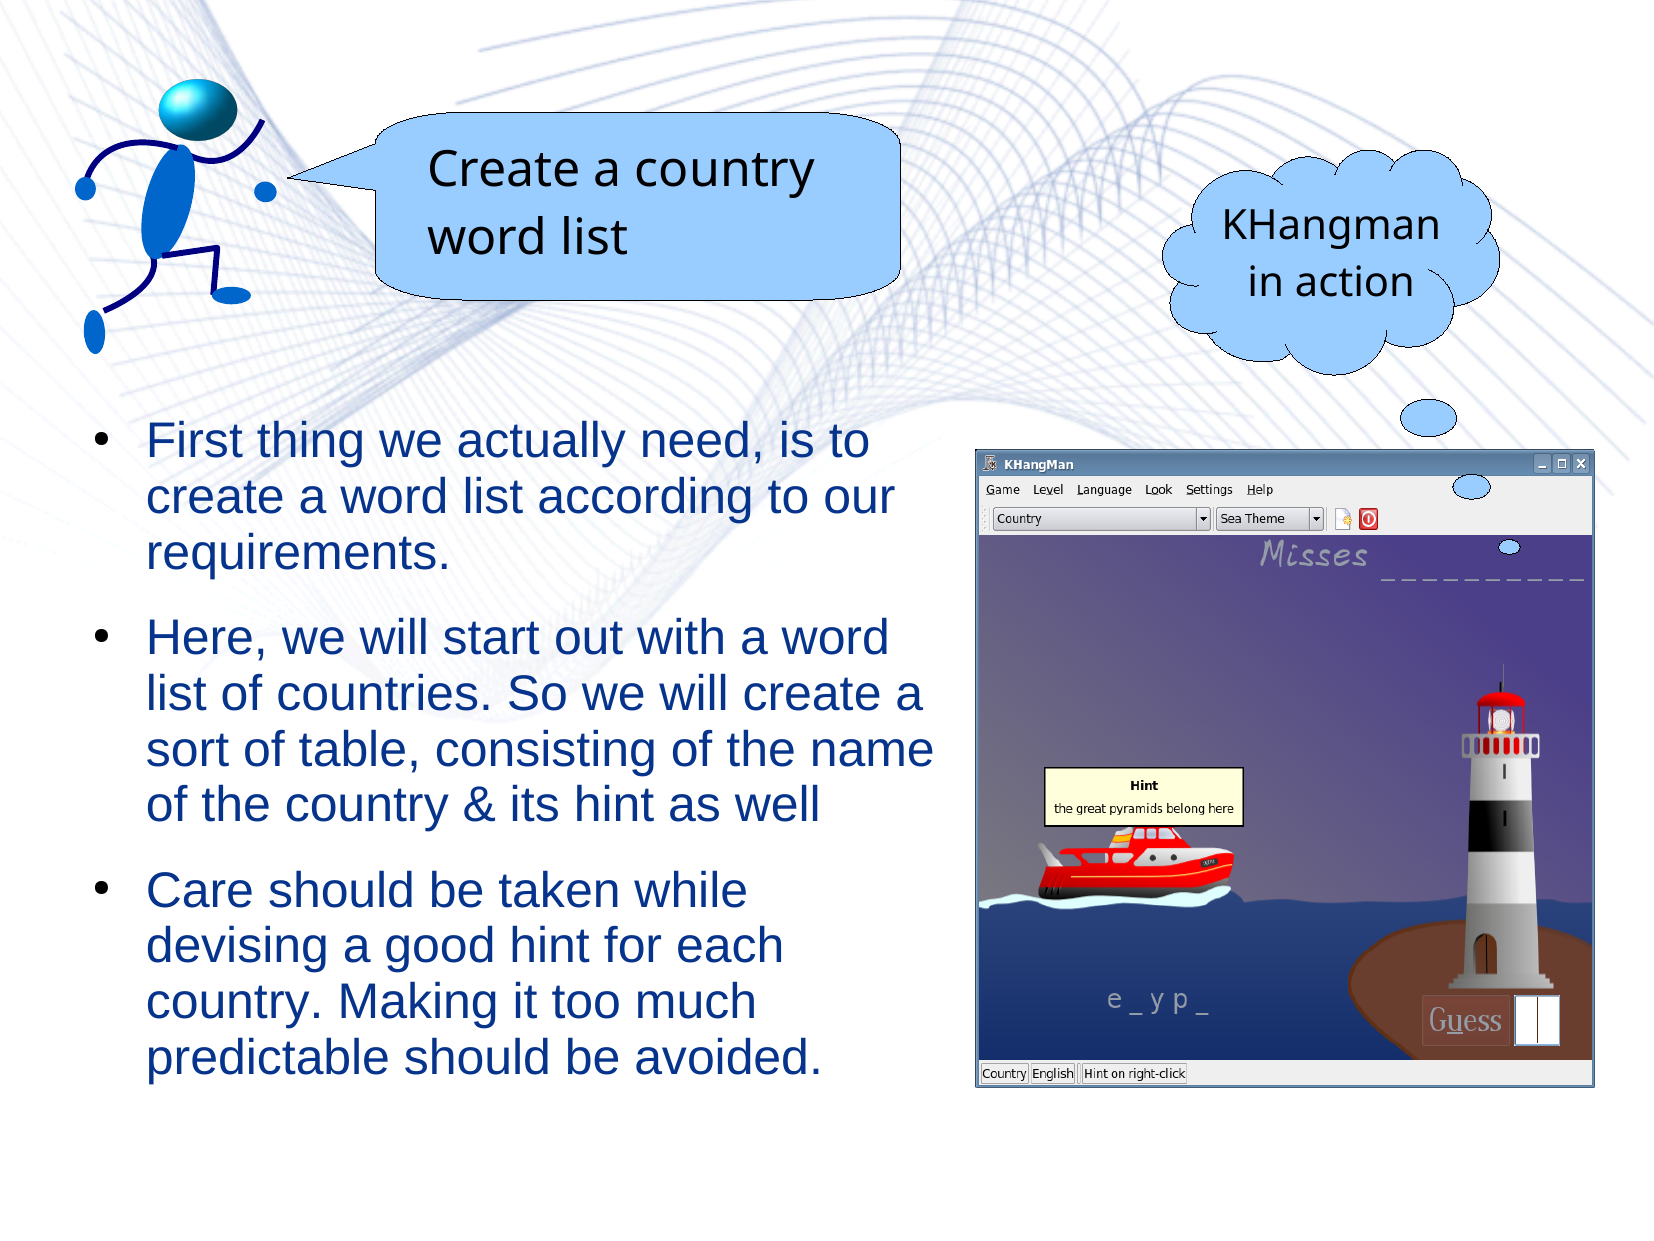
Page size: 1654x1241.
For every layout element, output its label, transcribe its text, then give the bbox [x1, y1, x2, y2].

text_box KHangman in action [1200, 187, 1463, 300]
text_box [75, 176, 96, 201]
text_box [1498, 539, 1521, 555]
text_box [1162, 150, 1500, 376]
picture [0, 0, 1654, 1241]
text_box [83, 310, 106, 355]
text_box [211, 286, 251, 305]
text_box [254, 181, 277, 203]
text_box [1452, 474, 1491, 500]
list First thing we actually need, is to create a word list according to our requirements. Here, we will start out with a word list of countries. So we will create a sort of table, consisting of the name of the country & its hint as well Care should be taken while devising a good hint for each country. Making it too much predictable should be avoided. [75, 412, 938, 1126]
text_box [141, 144, 195, 260]
text_box [287, 112, 901, 301]
text_box [1400, 399, 1457, 437]
text_box Create a country word list [412, 125, 901, 263]
